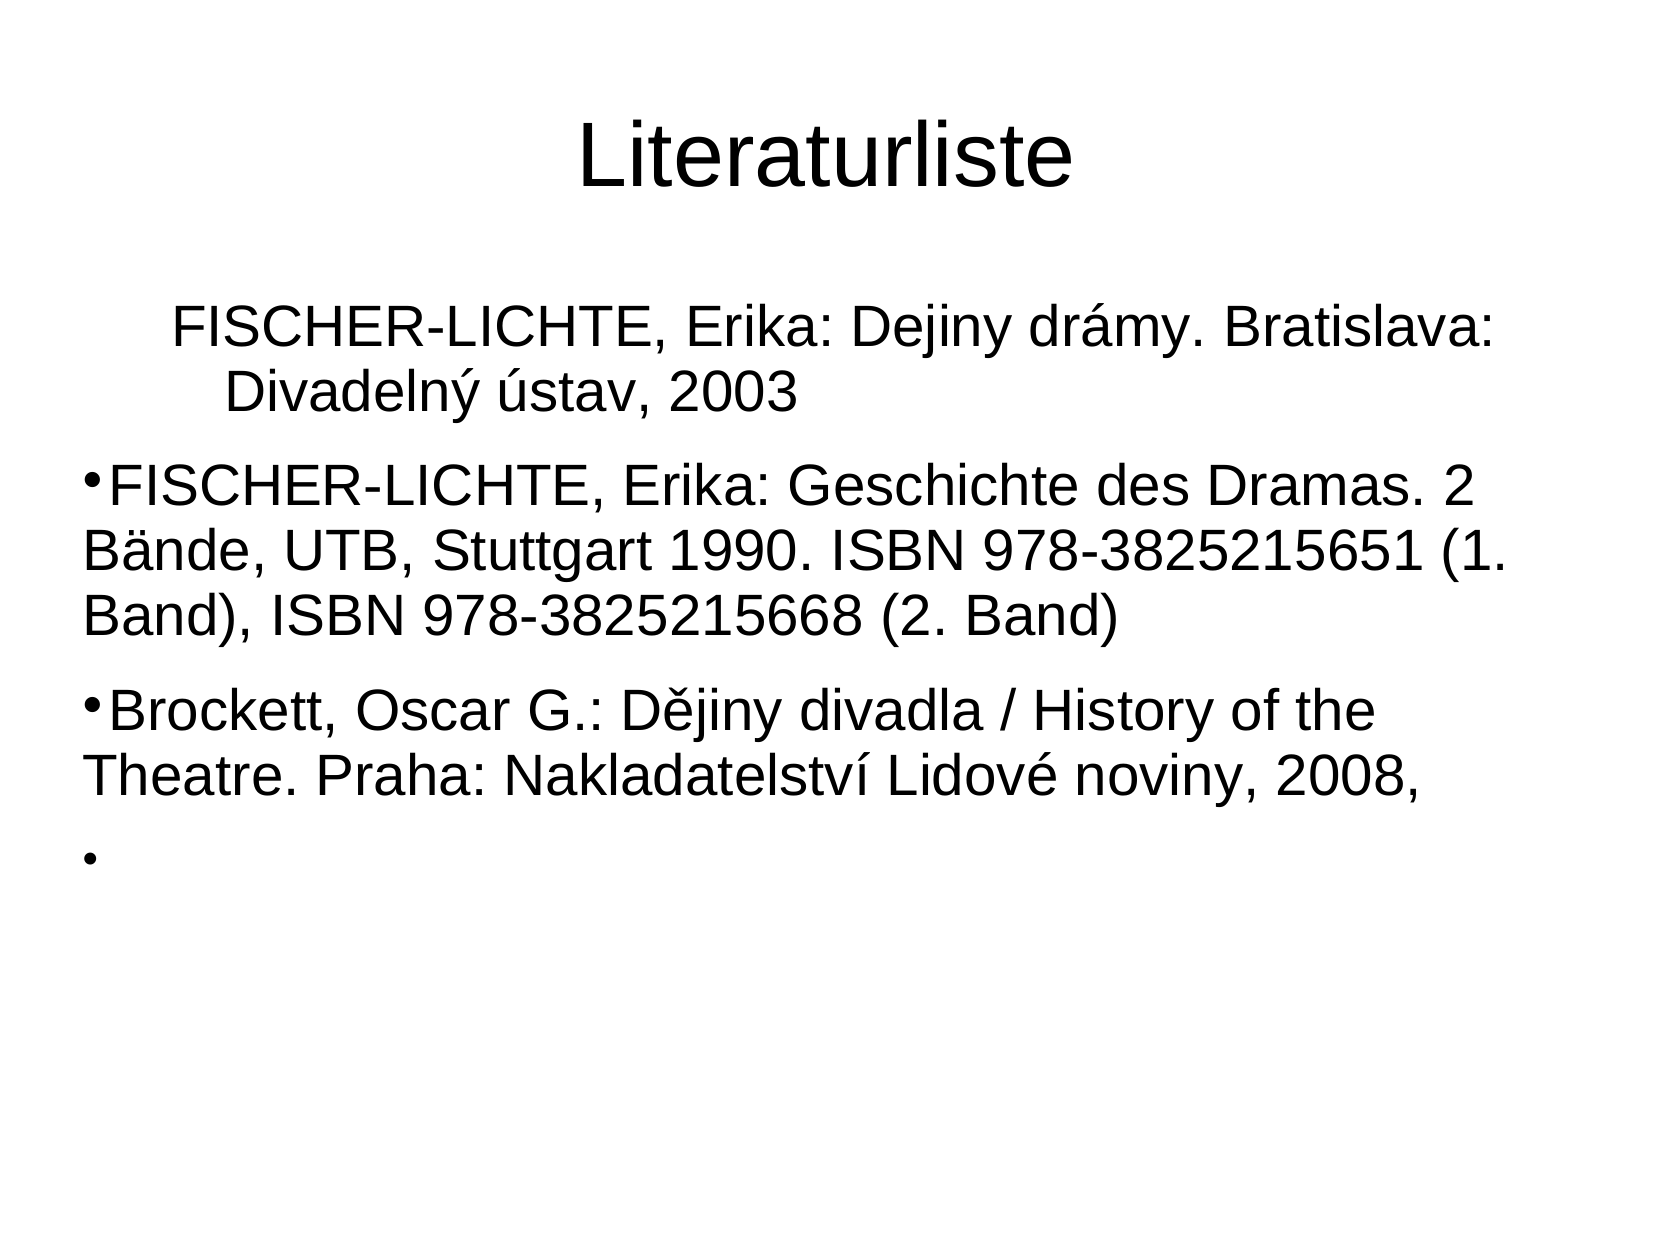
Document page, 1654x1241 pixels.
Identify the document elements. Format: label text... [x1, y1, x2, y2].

list FISCHER-LICHTE, Erika: Dejiny drámy. Bratislava: Divadelný ústav, 2003 FISCHER-LICHTE, Erika: Geschichte des Dramas. 2 Bände, UTB, Stuttgart 1990. ISBN 978-3825215651 (1. Band), ISBN 978-3825215668 (2. Band) Brockett, Oscar G.: Dějiny divadla / History of the Theatre. Praha: Nakladatelství Lidové noviny, 2008, [82, 290, 1571, 1109]
title Literaturliste [82, 49, 1571, 257]
